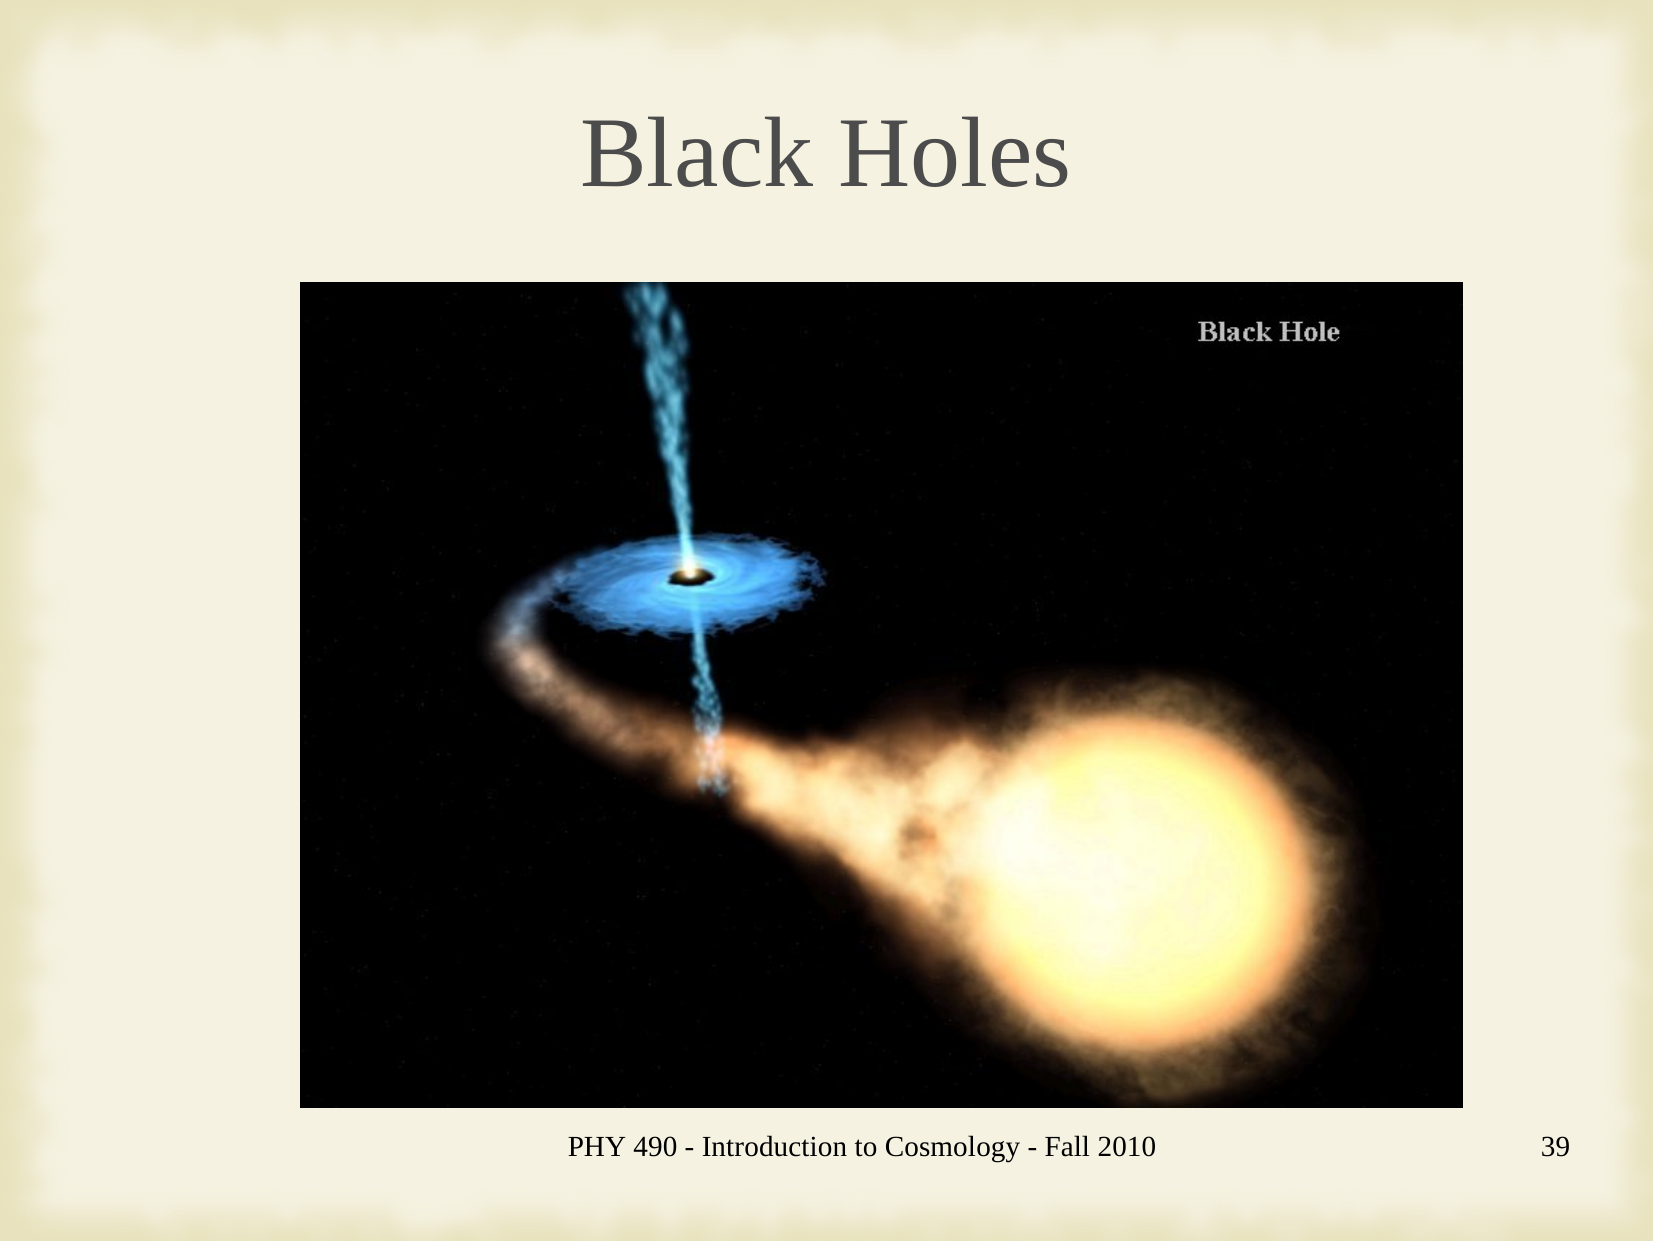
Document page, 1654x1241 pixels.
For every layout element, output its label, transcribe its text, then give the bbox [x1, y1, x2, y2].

picture [0, 0, 1653, 1241]
title Black Holes [82, 49, 1571, 257]
